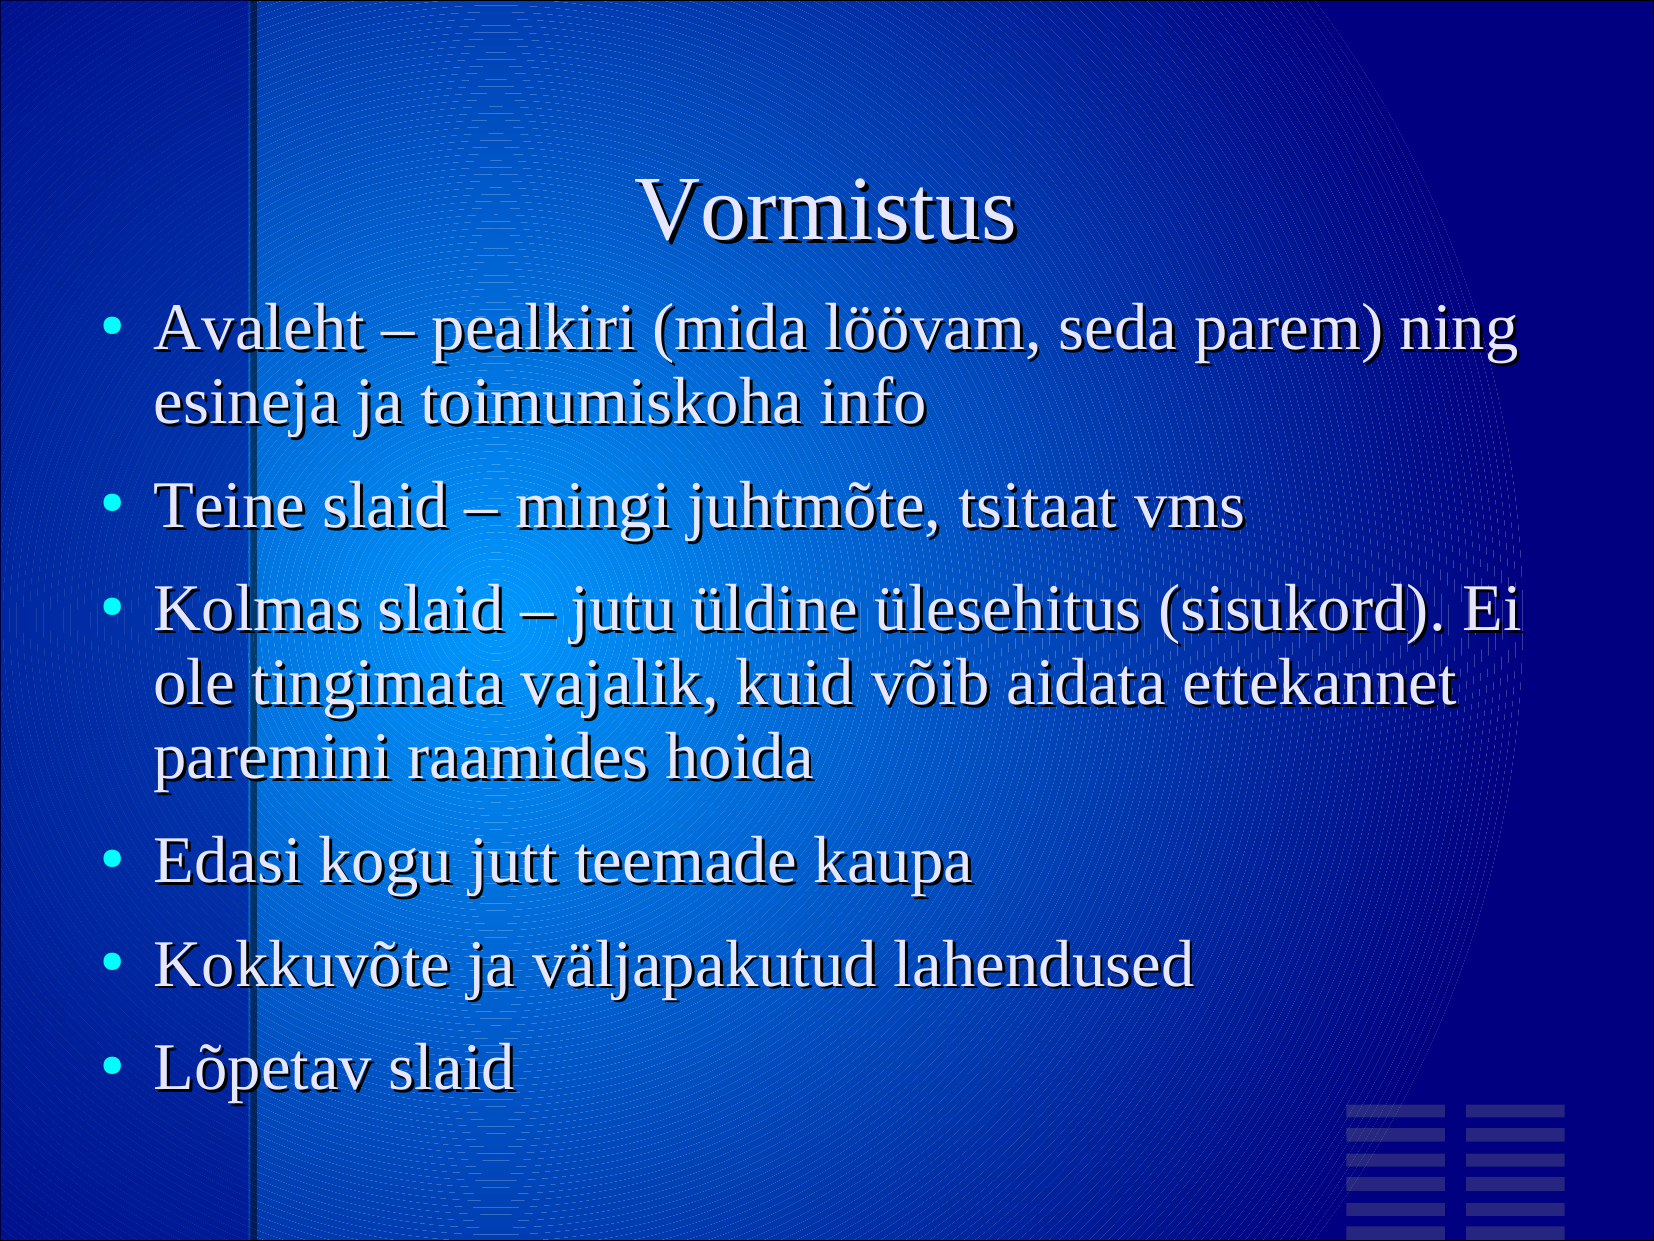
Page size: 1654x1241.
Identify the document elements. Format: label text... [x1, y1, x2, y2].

list Avaleht – pealkiri (mida löövam, seda parem) ning esineja ja toimumiskoha info Teine slaid – mingi juhtmõte, tsitaat vms Kolmas slaid – jutu üldine ülesehitus (sisukord). Ei ole tingimata vajalik, kuid võib aidata ettekannet paremini raamides hoida Edasi kogu jutt teemade kaupa Kokkuvõte ja väljapakutud lahendused Lõpetav slaid [82, 290, 1571, 1105]
title Vormistus [119, 104, 1533, 290]
